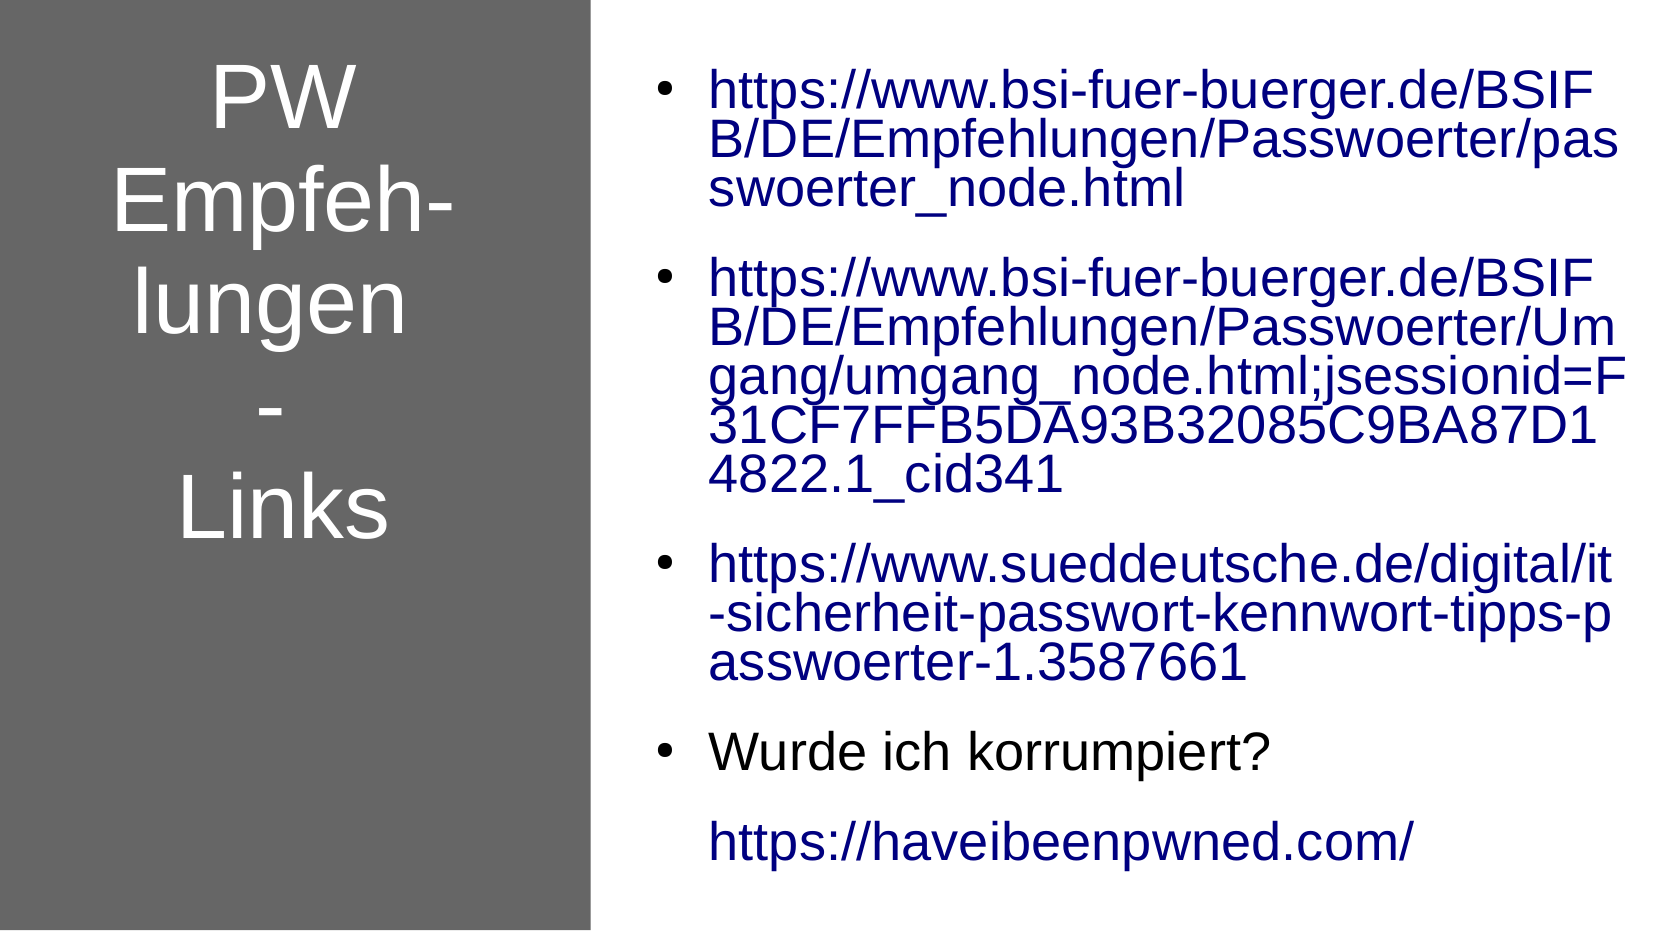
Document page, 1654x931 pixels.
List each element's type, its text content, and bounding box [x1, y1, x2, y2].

list https://www.bsi-fuer-buerger.de/BSIFB/DE/Empfehlungen/Passwoerter/passwoerter_node.html https://www.bsi-fuer-buerger.de/BSIFB/DE/Empfehlungen/Passwoerter/Umgang/umgang_node.html;jsessionid=F31CF7FFB5DA93B32085C9BA87D14822.1_cid341 https://www.sueddeutsche.de/digital/it-sicherheit-passwort-kennwort-tipps-passwoerter-1.3587661 Wurde ich korrumpiert? https://haveibeenpwned.com/ [637, 59, 1630, 886]
title PW Empfeh-lungen - Links [47, 45, 520, 875]
